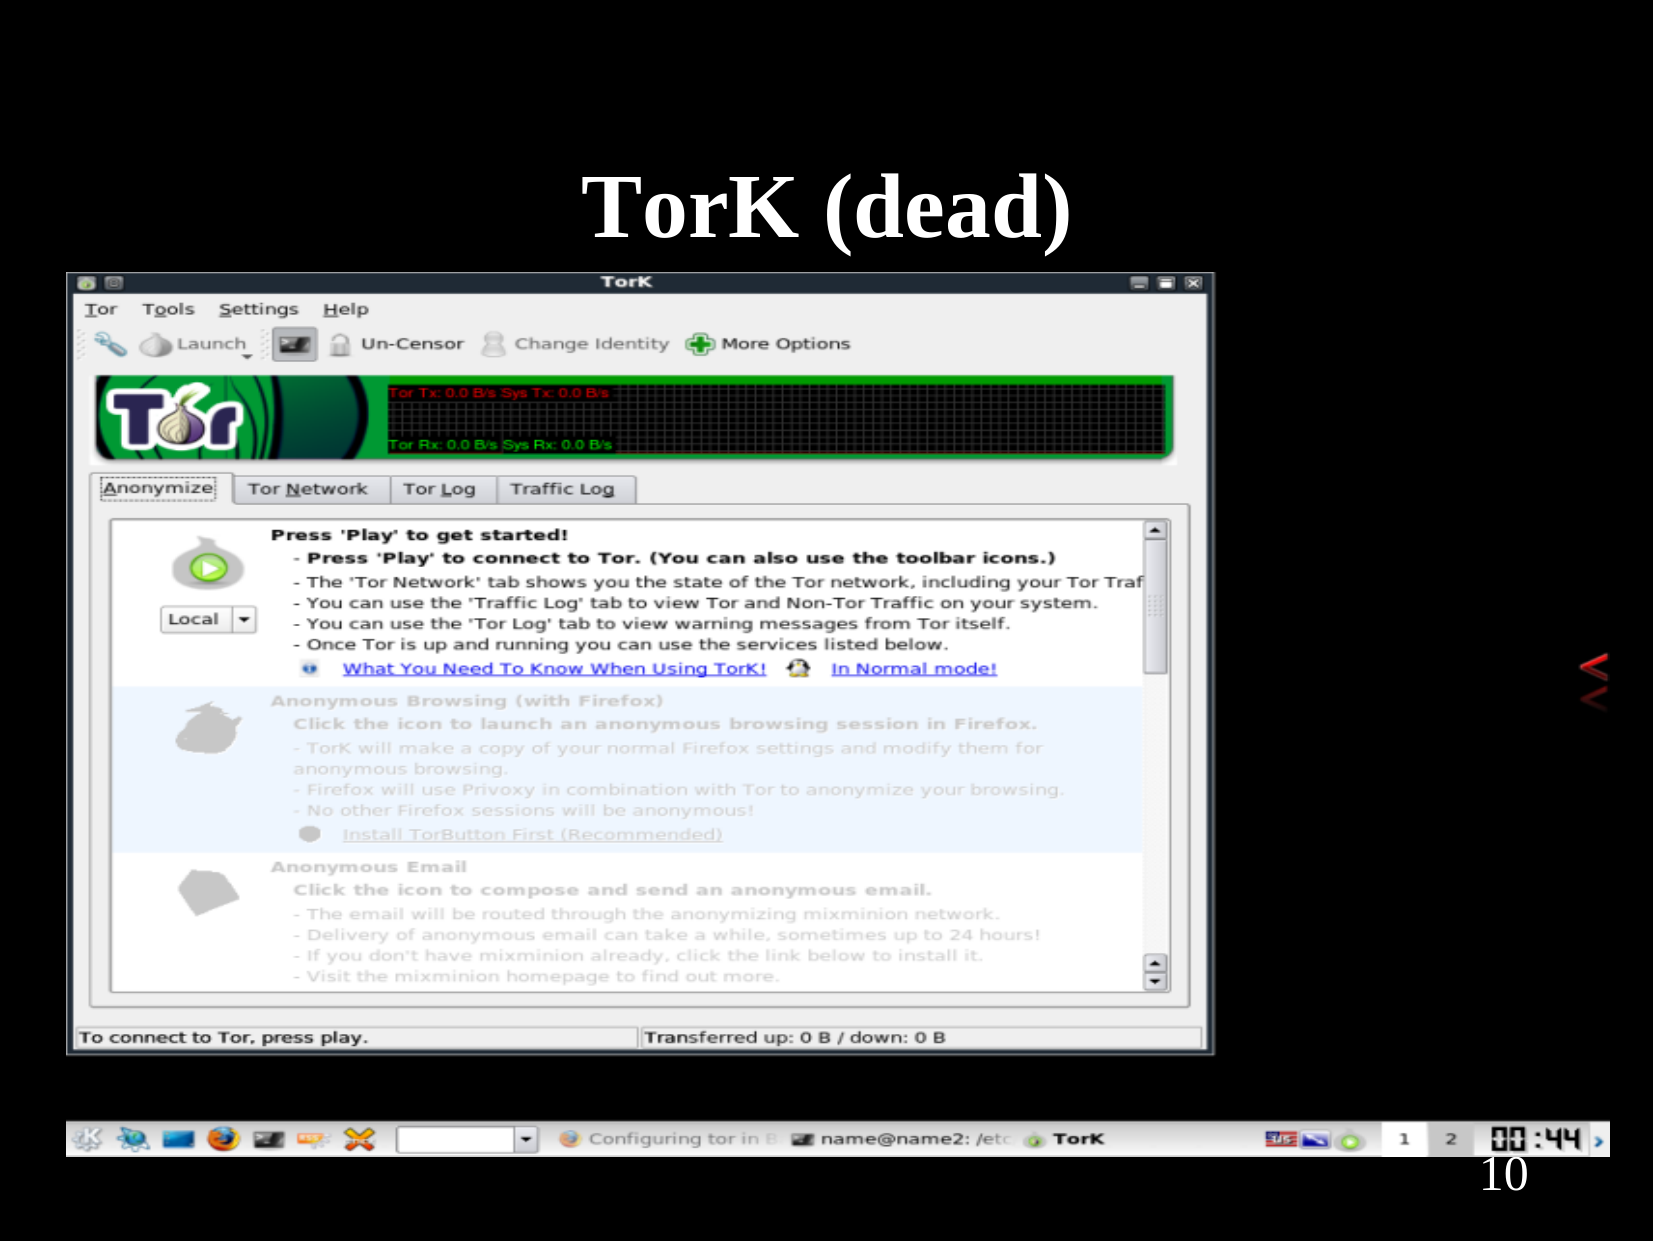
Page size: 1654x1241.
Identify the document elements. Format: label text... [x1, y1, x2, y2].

title TorK (dead) [121, 102, 1534, 272]
picture [66, 272, 1610, 1157]
